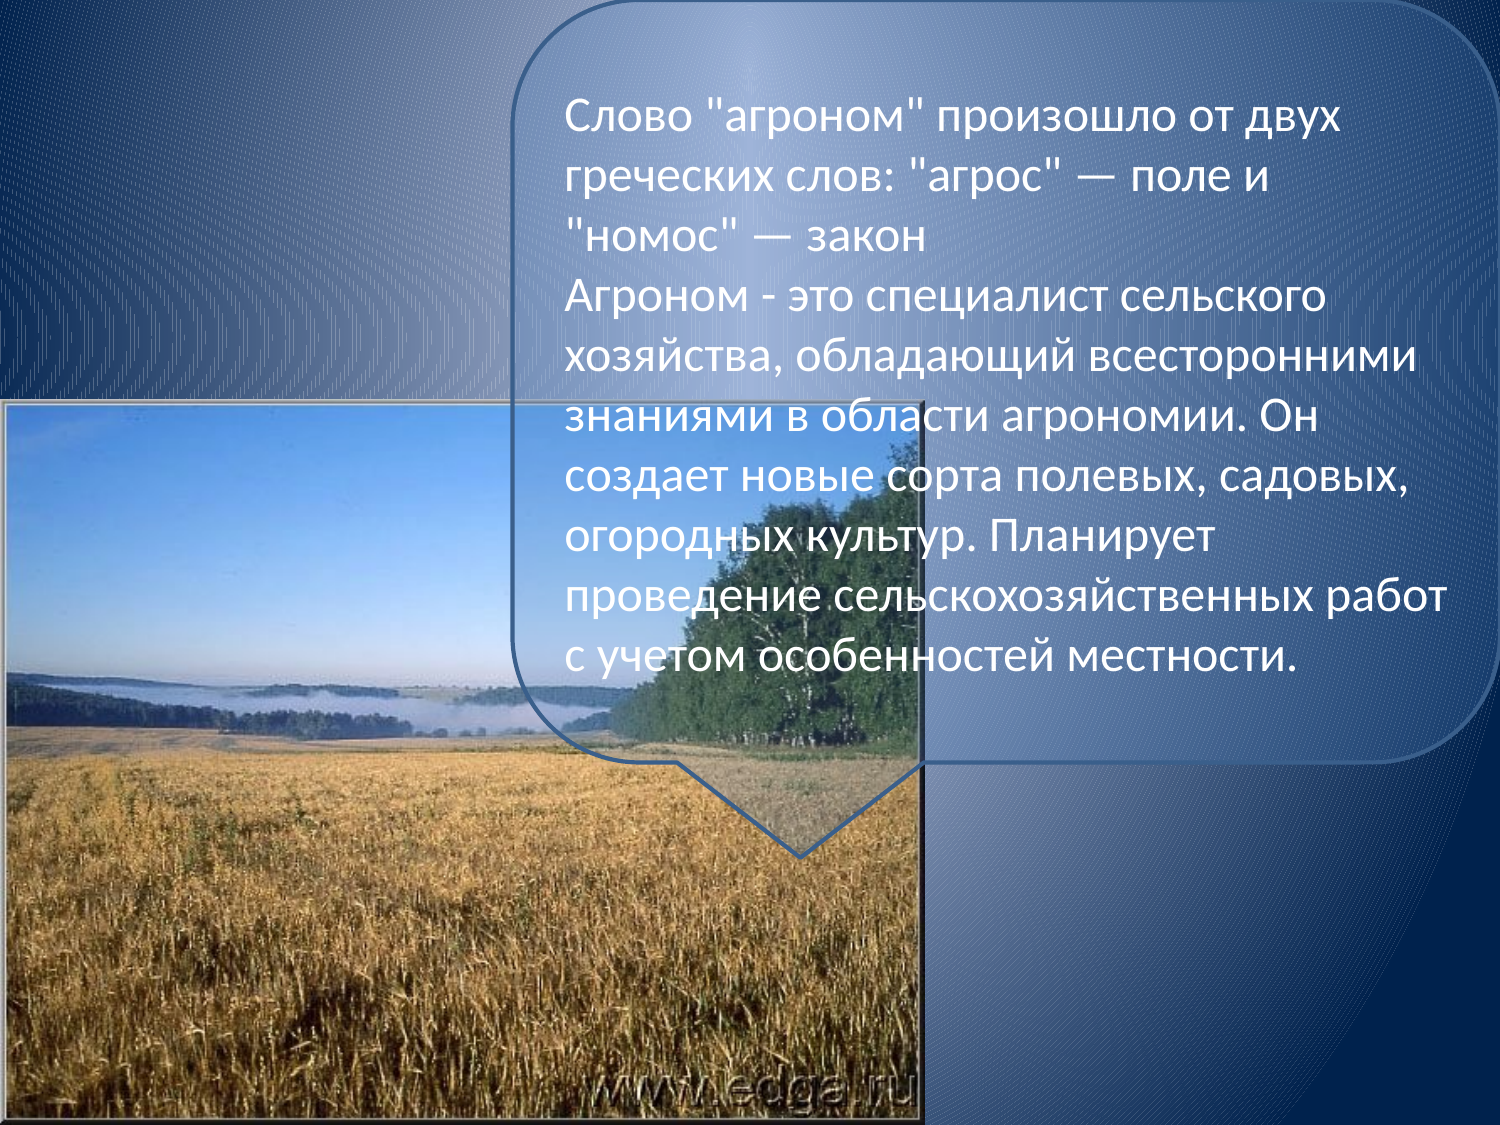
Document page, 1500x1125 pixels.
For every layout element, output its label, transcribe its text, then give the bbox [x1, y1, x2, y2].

text_box Слово "агроном" произошло от двух греческих слов: "агрос" — поле и "номос" — закон Агроном - это специалист сельского хозяйства, обладающий всесторонними знаниями в области агрономии. Он создает новые сорта полевых, садовых, огородных культур. Планирует проведение сельскохозяйственных работ с учетом особенностей местности. [512, 0, 1500, 858]
picture [0, 399, 925, 1125]
